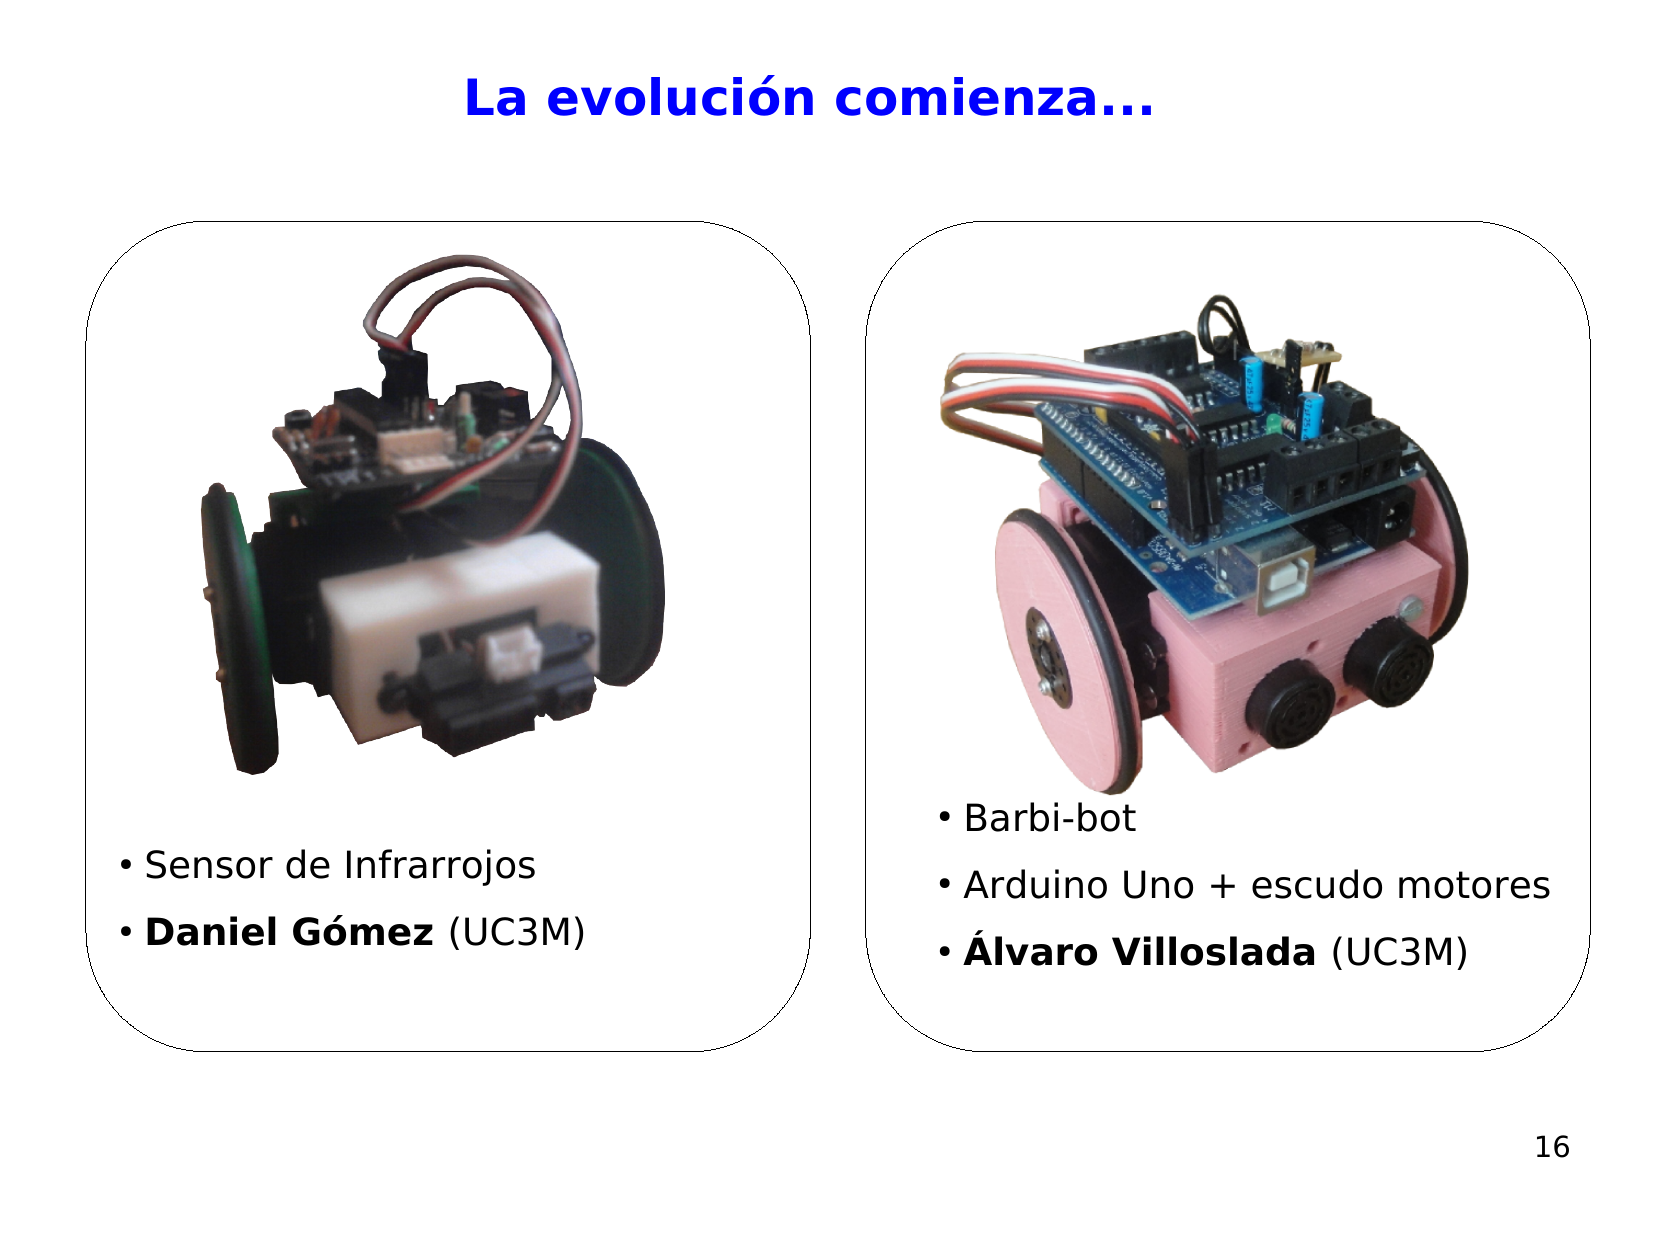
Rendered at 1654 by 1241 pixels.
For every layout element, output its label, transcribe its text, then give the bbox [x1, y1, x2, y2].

text_box Sensor de Infrarrojos Daniel Gómez (UC3M) [104, 836, 923, 967]
picture [172, 244, 679, 791]
text_box La evolución comienza... [449, 61, 1173, 135]
picture [938, 291, 1479, 788]
text_box Barbi-bot Arduino Uno + escudo motores Álvaro Villoslada (UC3M) [923, 788, 1654, 982]
